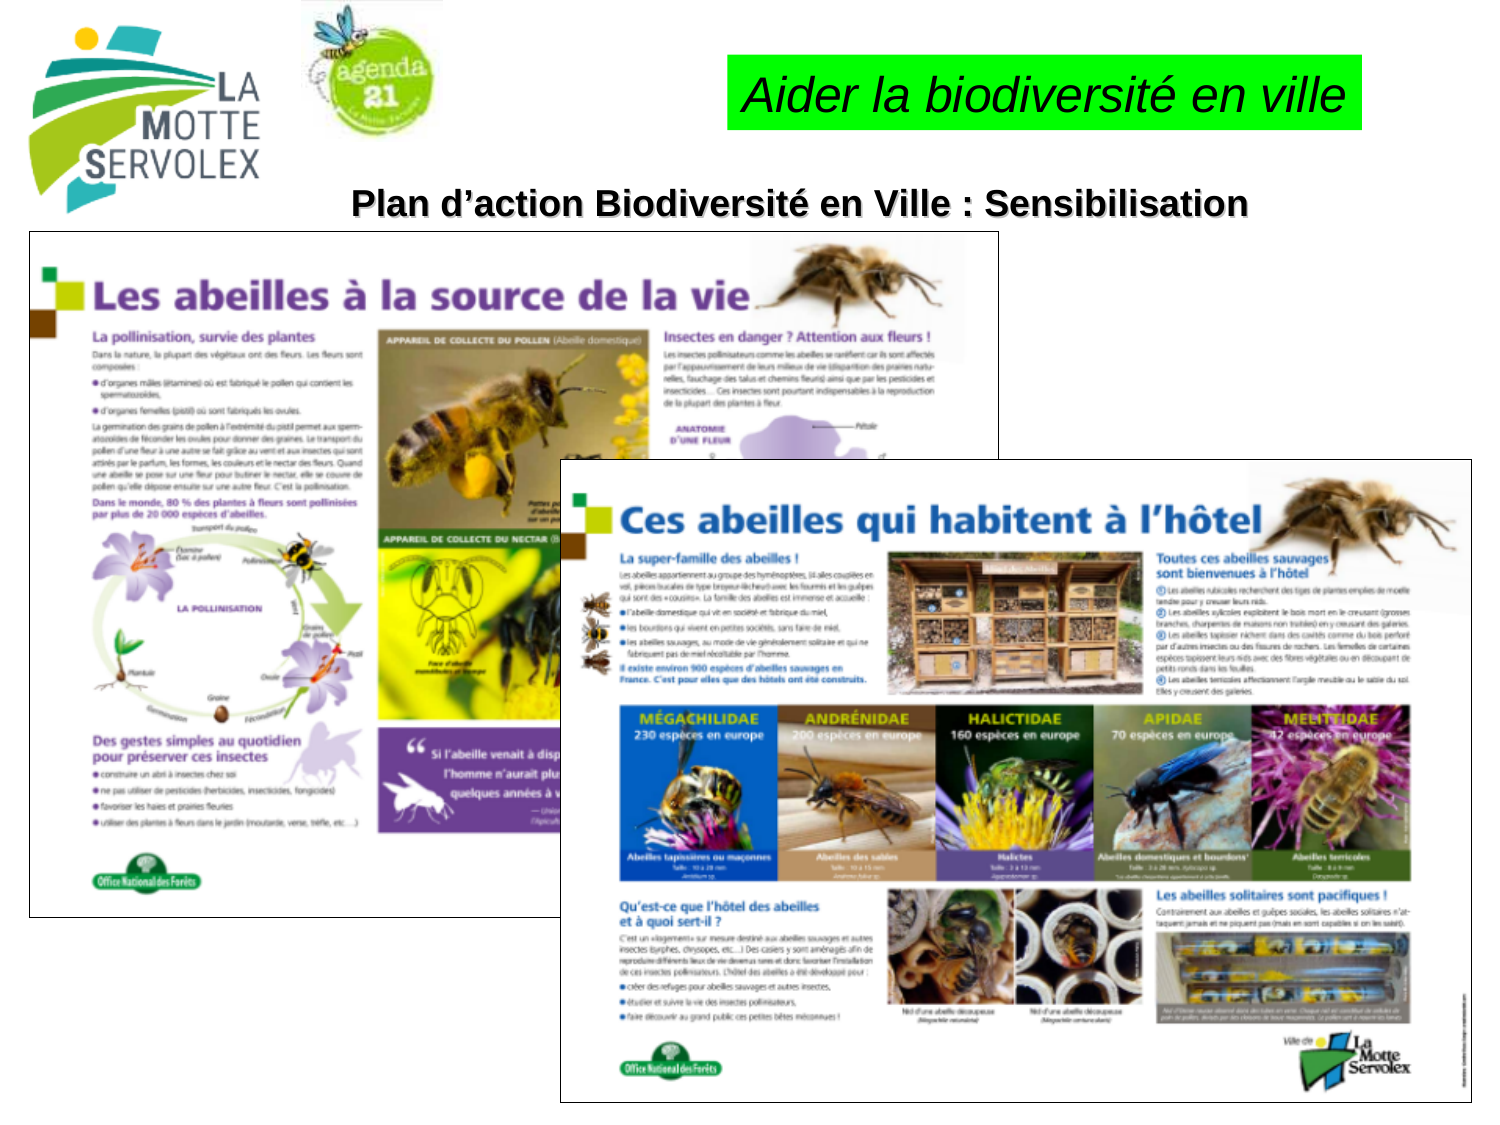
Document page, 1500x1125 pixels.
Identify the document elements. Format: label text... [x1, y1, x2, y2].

picture [11, 0, 1500, 1125]
text_box Aider la biodiversité en ville [727, 54, 1362, 131]
picture [301, 0, 443, 142]
text_box Plan d’action Biodiversité en Ville : Sensibilisation [336, 171, 1266, 233]
